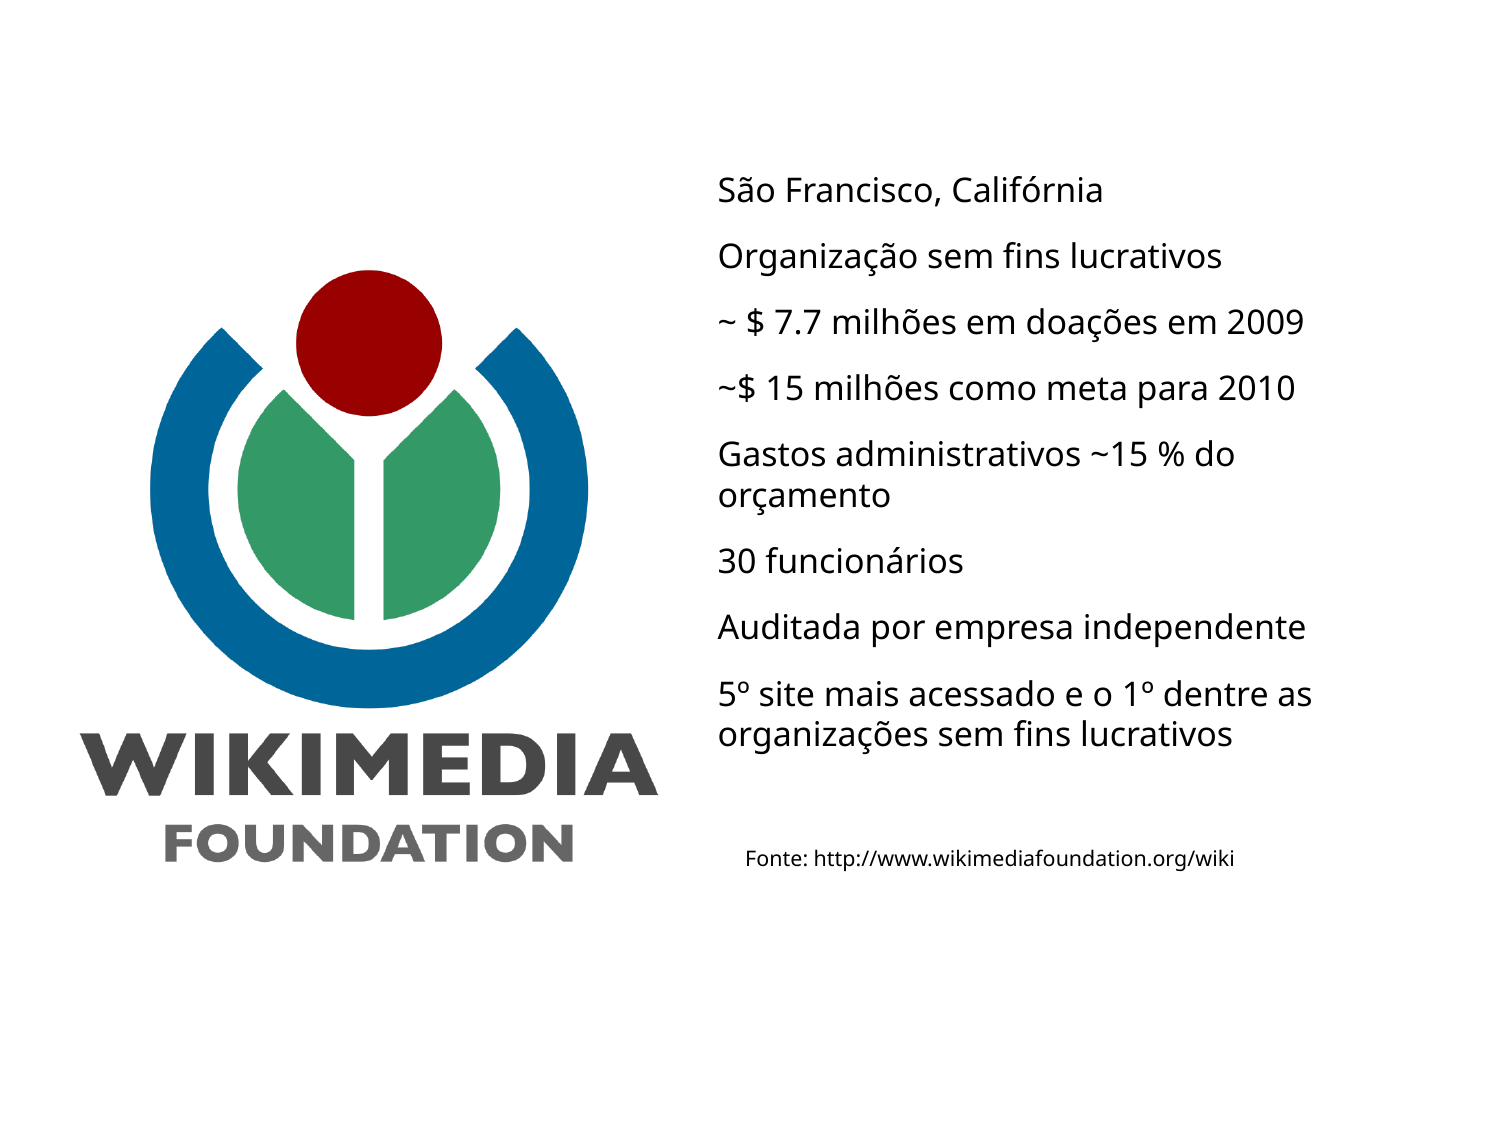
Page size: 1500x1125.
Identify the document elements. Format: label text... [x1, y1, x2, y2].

list São Francisco, Califórnia Organização sem fins lucrativos ~ $ 7.7 milhões em doações em 2009 ~$ 15 milhões como meta para 2010 Gastos administrativos ~15 % do orçamento 30 funcionários Auditada por empresa independente 5º site mais acessado e o 1º dentre as organizações sem fins lucrativos Fonte: http://www.wikimediafoundation.org/wiki [702, 160, 1390, 894]
picture [43, 243, 692, 892]
